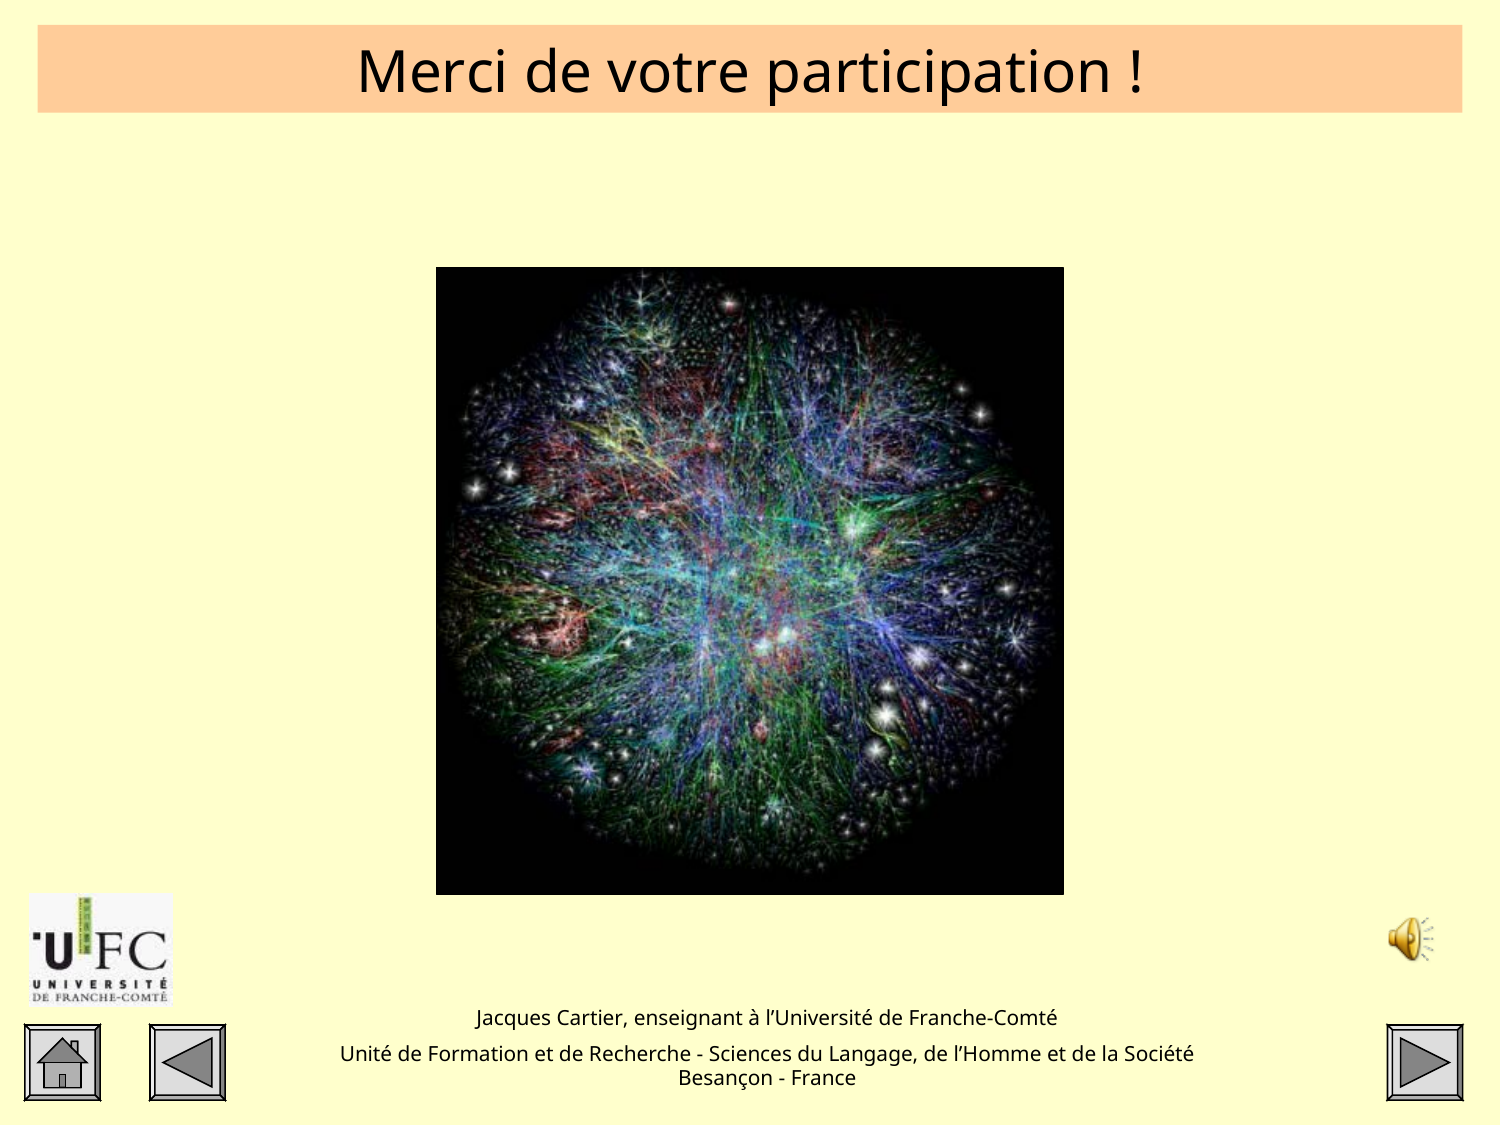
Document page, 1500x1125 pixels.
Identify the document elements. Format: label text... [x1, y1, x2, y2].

picture [437, 268, 1063, 894]
picture [1387, 916, 1438, 967]
title Merci de votre participation ! [37, 24, 1463, 113]
picture [29, 893, 173, 1007]
